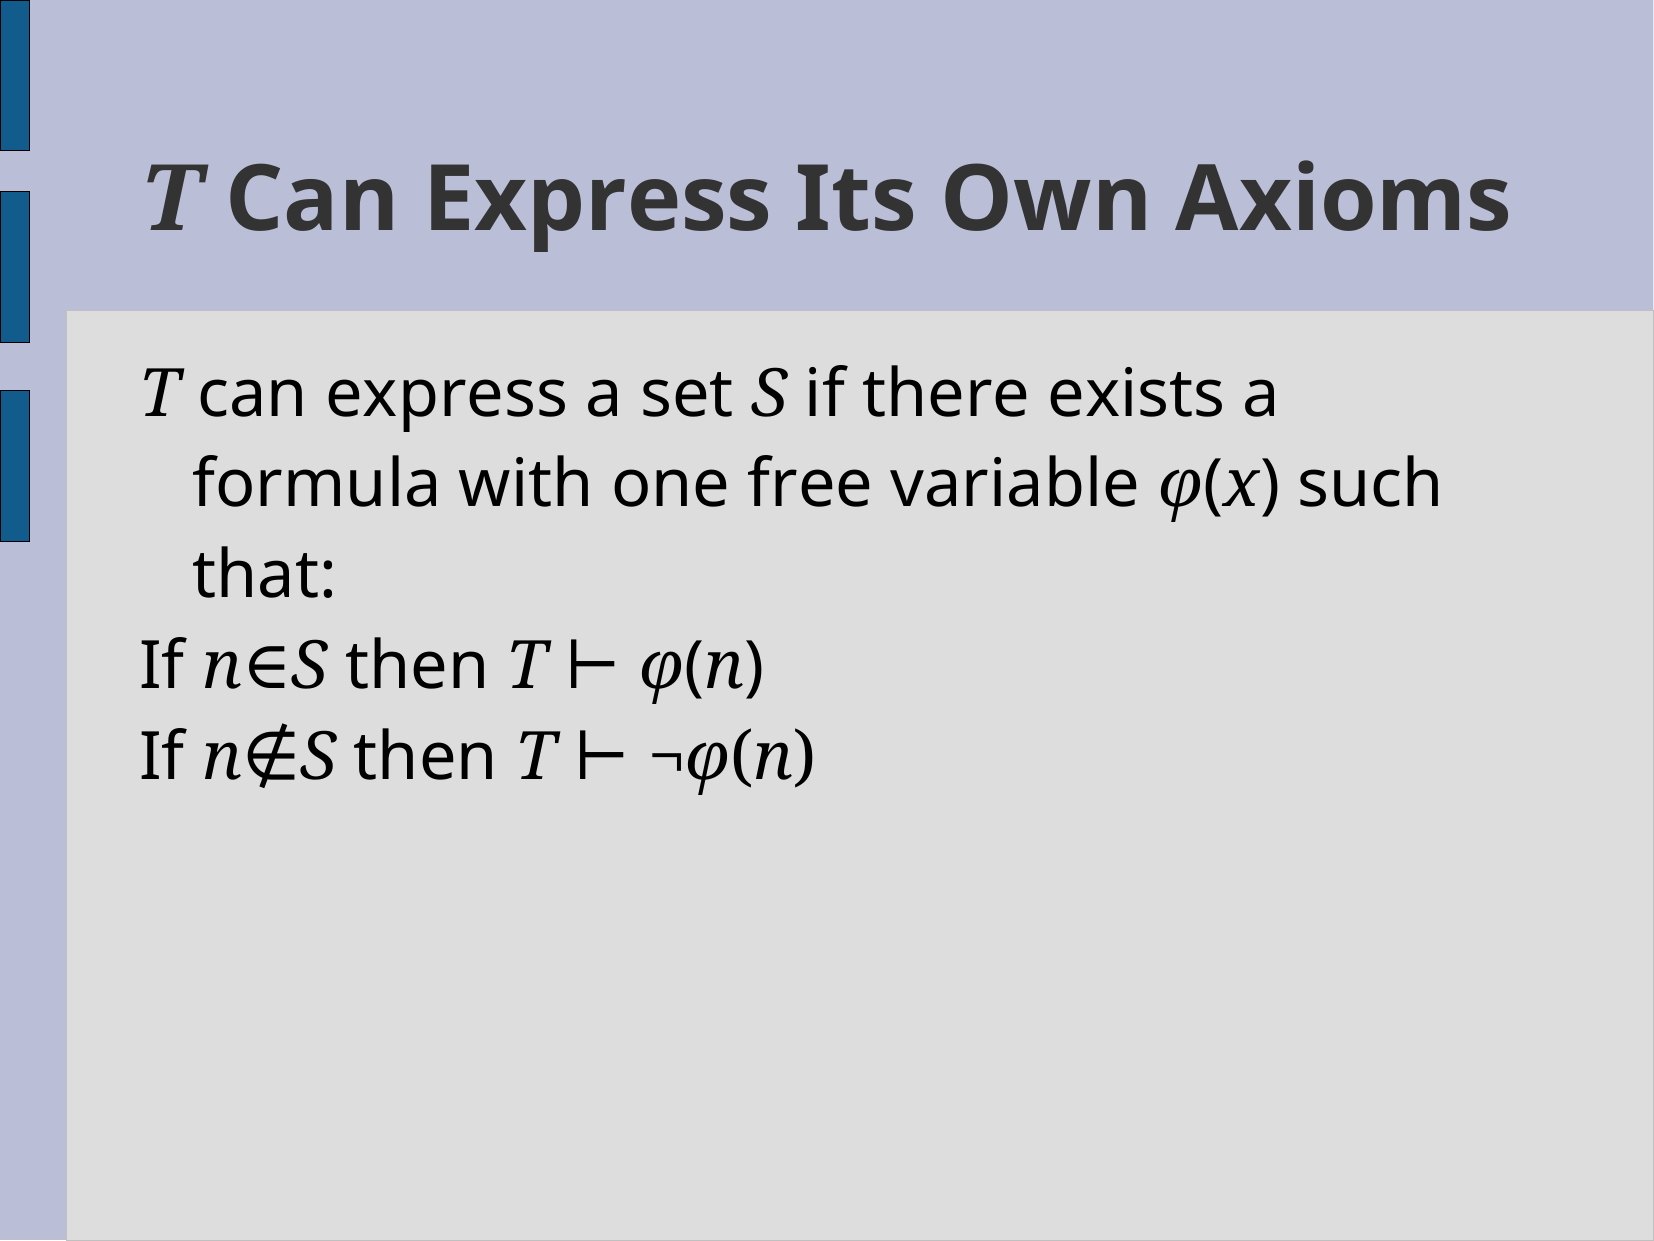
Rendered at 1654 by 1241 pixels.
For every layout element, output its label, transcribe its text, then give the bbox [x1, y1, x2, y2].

title T Can Express Its Own Axioms [121, 91, 1534, 299]
list T can express a set S if there exists a formula with one free variable φ(x) such that: If n∈S then T ⊢ φ(n) If n∉S then T ⊢ ¬φ(n) [121, 344, 1534, 1127]
